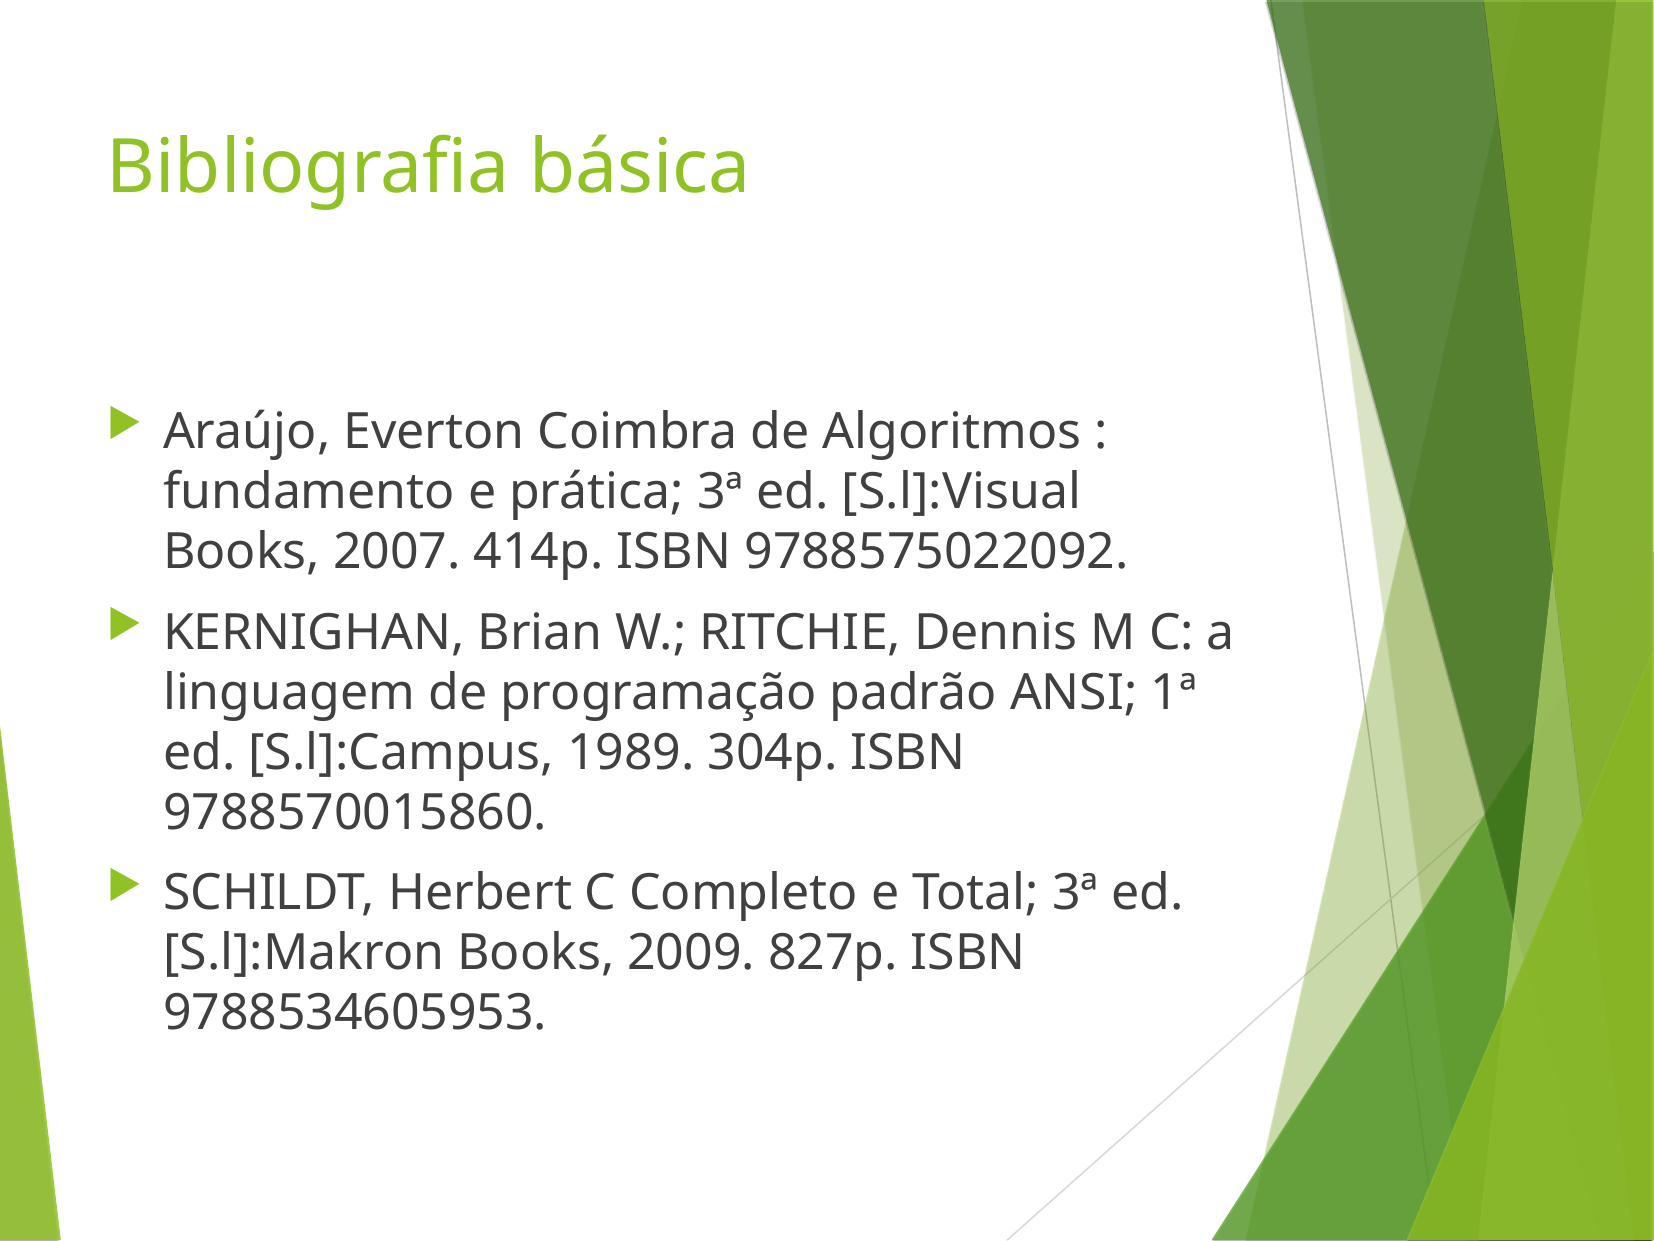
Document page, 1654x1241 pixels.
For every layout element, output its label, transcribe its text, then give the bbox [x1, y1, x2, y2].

title Bibliografia básica [91, 110, 1258, 349]
list Araújo, Everton Coimbra de Algoritmos : fundamento e prática; 3ª ed. [S.l]:Visual Books, 2007. 414p. ISBN 9788575022092. KERNIGHAN, Brian W.; RITCHIE, Dennis M C: a linguagem de programação padrão ANSI; 1ª ed. [S.l]:Campus, 1989. 304p. ISBN 9788570015860. SCHILDT, Herbert C Completo e Total; 3ª ed. [S.l]:Makron Books, 2009. 827p. ISBN 9788534605953. [91, 390, 1258, 1093]
